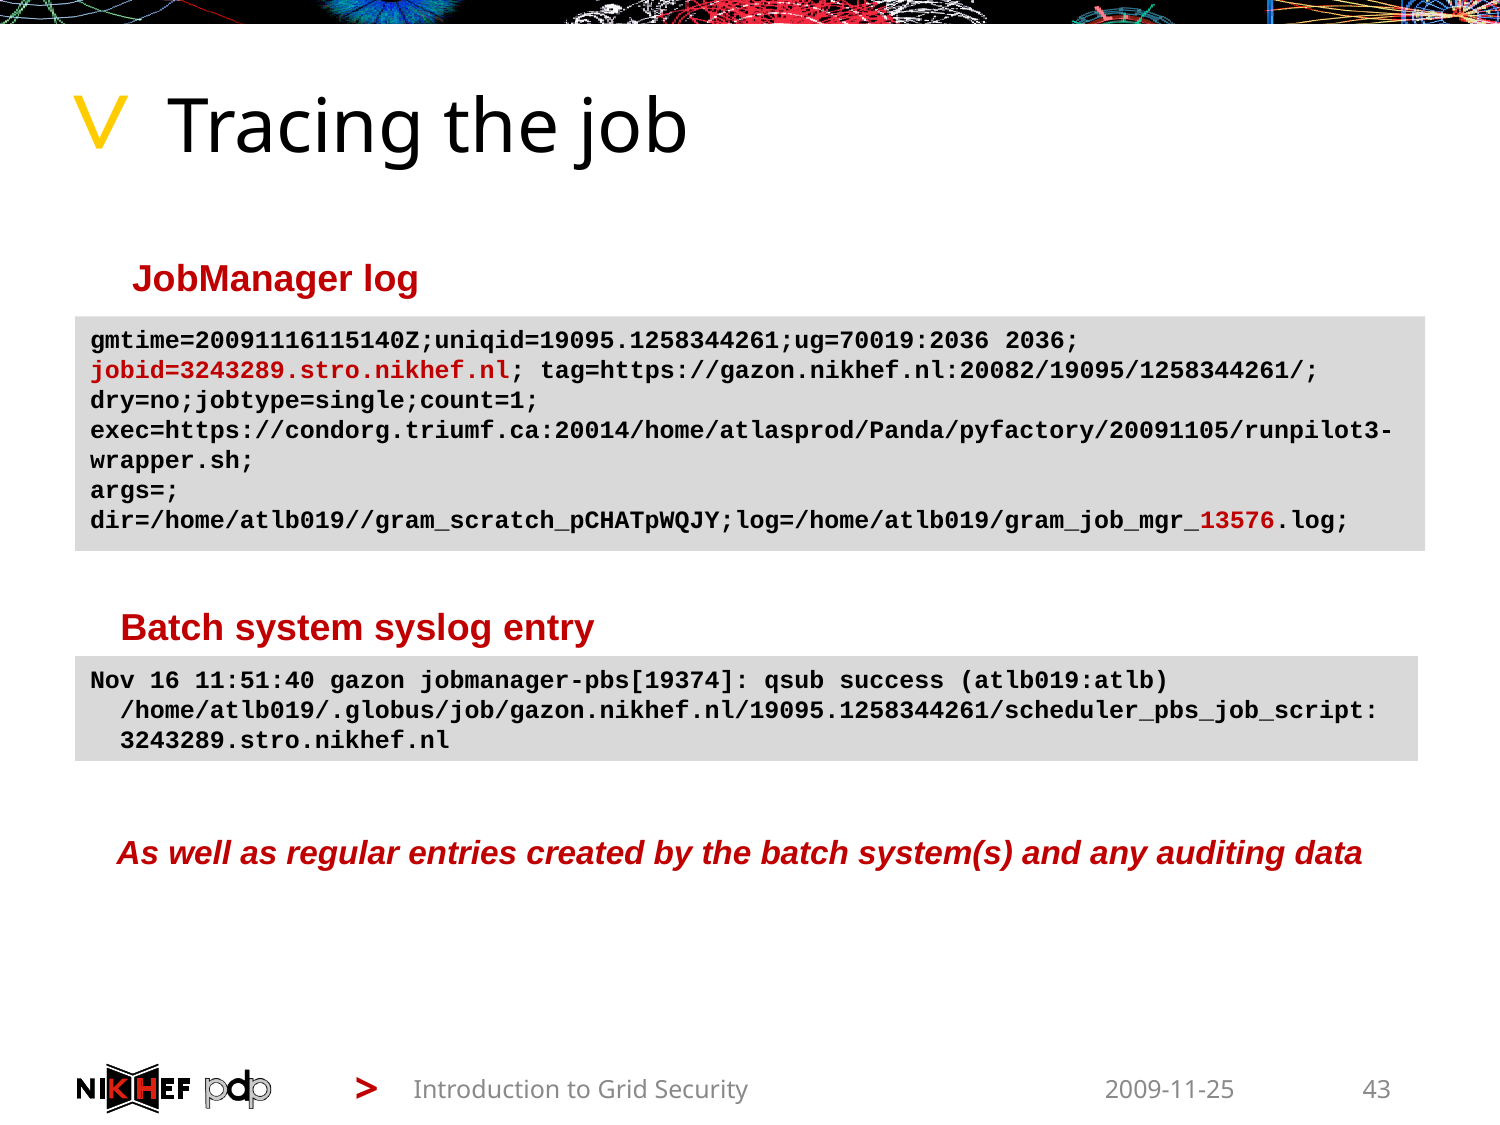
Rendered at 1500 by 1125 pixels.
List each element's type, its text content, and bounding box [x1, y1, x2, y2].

text_box 44 [1347, 1066, 1426, 1102]
text_box As well as regular entries created by the batch system(s) and any auditing data [84, 823, 1407, 879]
text_box Batch system syslog entry [105, 595, 704, 657]
text_box 2009-11-25 [1089, 1066, 1266, 1103]
text_box JobManager log [117, 246, 715, 307]
list gmtime=20091116115140Z;uniqid=19095.1258344261;ug=70019:2036 2036; jobid=3243289.stro.nikhef.nl; tag=https://gazon.nikhef.nl:20082/19095/1258344261/; dry=no;jobtype=single;count=1; exec=https://condorg.triumf.ca:20014/home/atlasprod/Panda/pyfactory/20091105/runpilot3-wrapper.sh; args=; dir=/home/atlb019//gram_scratch_pCHATpWQJY;log=/home/atlb019/gram_job_mgr_13576.log; [75, 316, 1426, 551]
text_box Nov 16 11:51:40 gazon jobmanager-pbs[19374]: qsub success (atlb019:atlb) /home/atlb019/.globus/job/gazon.nikhef.nl/19095.1258344261/scheduler_pbs_job_script: 3243289.stro.nikhef.nl [75, 656, 1418, 761]
title Tracing the job [152, 56, 1426, 188]
text_box Introduction to Grid Security [398, 1066, 938, 1103]
